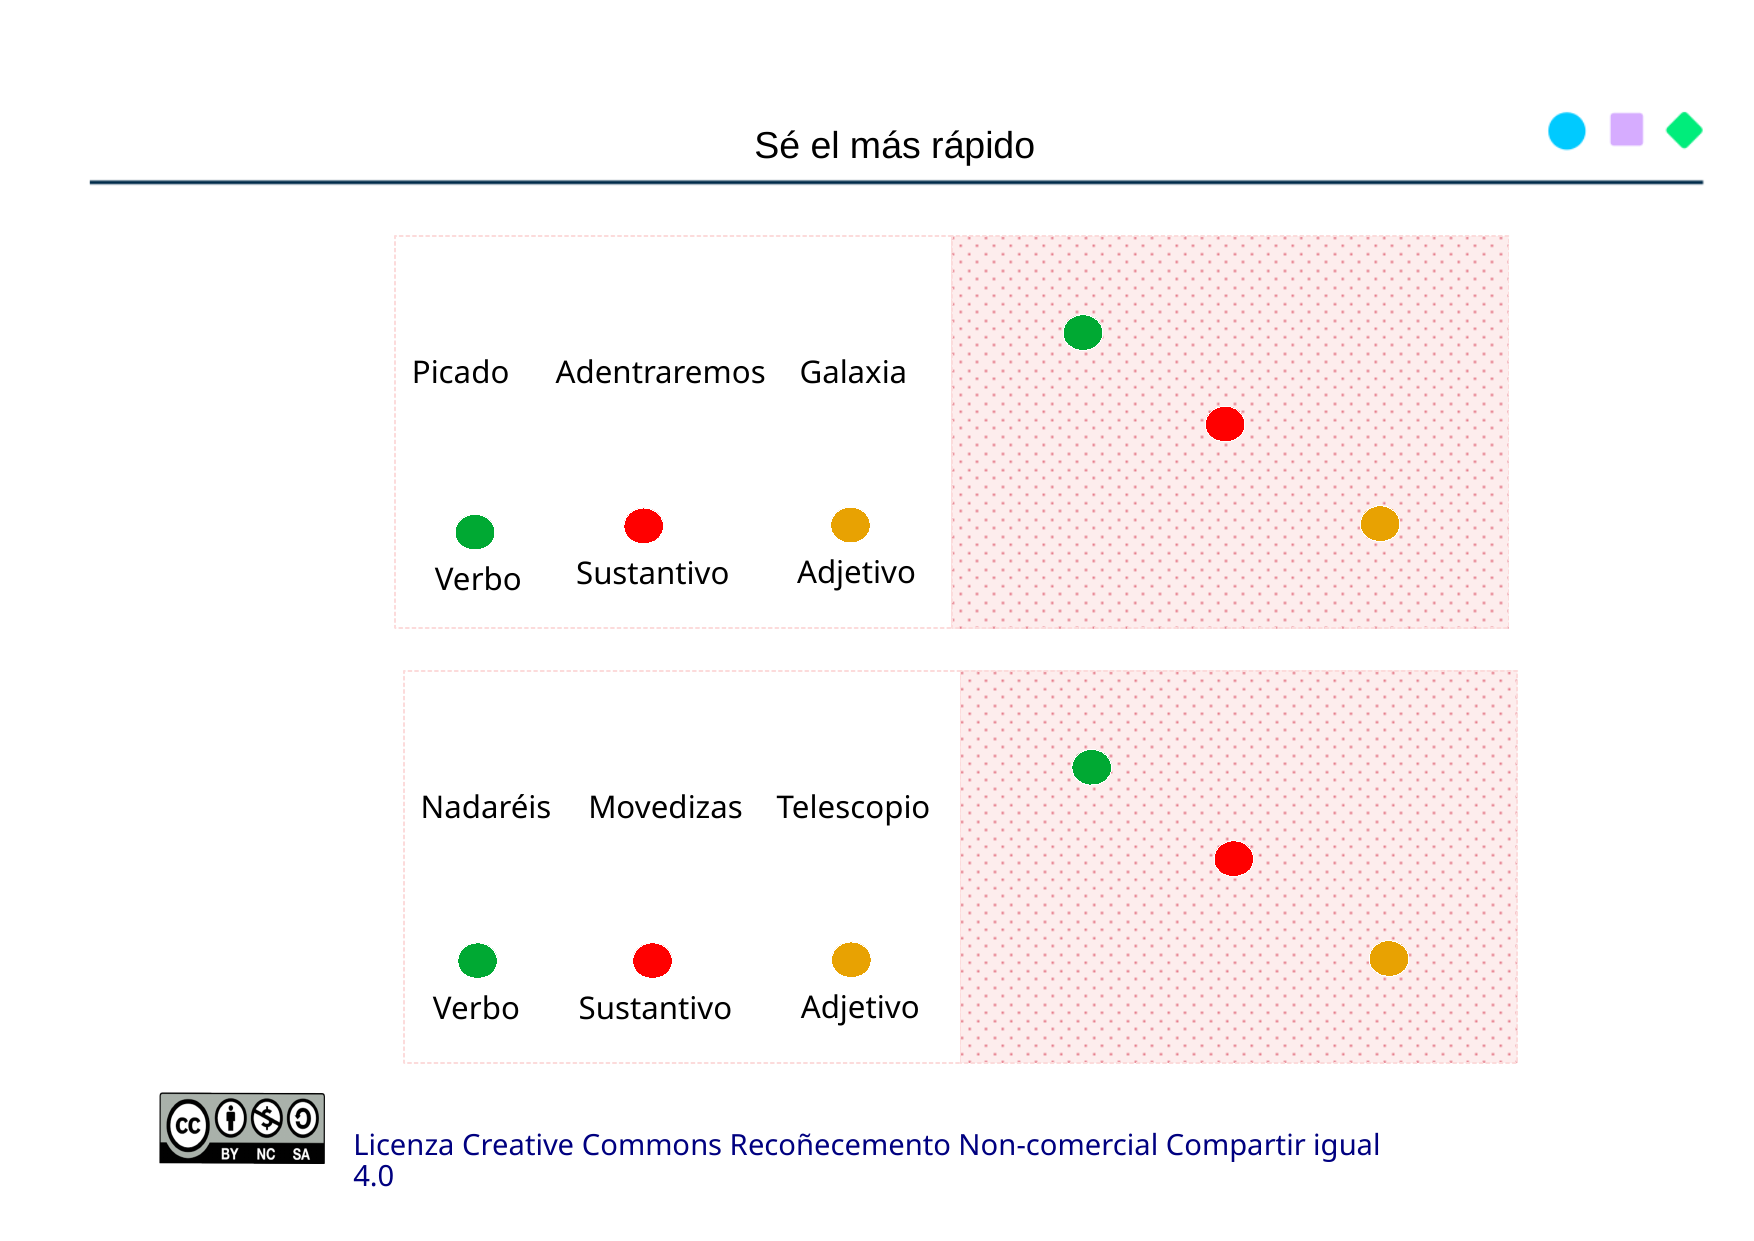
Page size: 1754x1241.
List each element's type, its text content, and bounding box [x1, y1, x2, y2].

text_box Sustantivo [563, 978, 759, 1035]
text_box [831, 941, 872, 977]
picture [76, 84, 1713, 207]
text_box [830, 507, 871, 542]
text_box [623, 507, 664, 543]
text_box Verbo [420, 549, 546, 607]
text_box Adentraremos [540, 343, 793, 436]
text_box [632, 942, 673, 978]
text_box Verbo [418, 978, 544, 1035]
text_box Picado [397, 343, 539, 423]
text_box Telescopio [761, 777, 961, 835]
text_box [951, 236, 1509, 629]
text_box Adjetivo [786, 977, 960, 1049]
text_box Movedizas [573, 777, 761, 835]
text_box [455, 514, 495, 549]
text_box [960, 670, 1518, 1063]
text_box Adjetivo [782, 542, 951, 614]
text_box Nadaréis [405, 777, 573, 835]
text_box [457, 942, 498, 978]
picture [159, 1092, 325, 1164]
text_box Galaxia [784, 343, 935, 400]
text_box Sustantivo [561, 543, 756, 601]
text_box Licenza Creative Commons Recoñecemento Non-comercial Compartir igual 4.0 [338, 1100, 1407, 1188]
